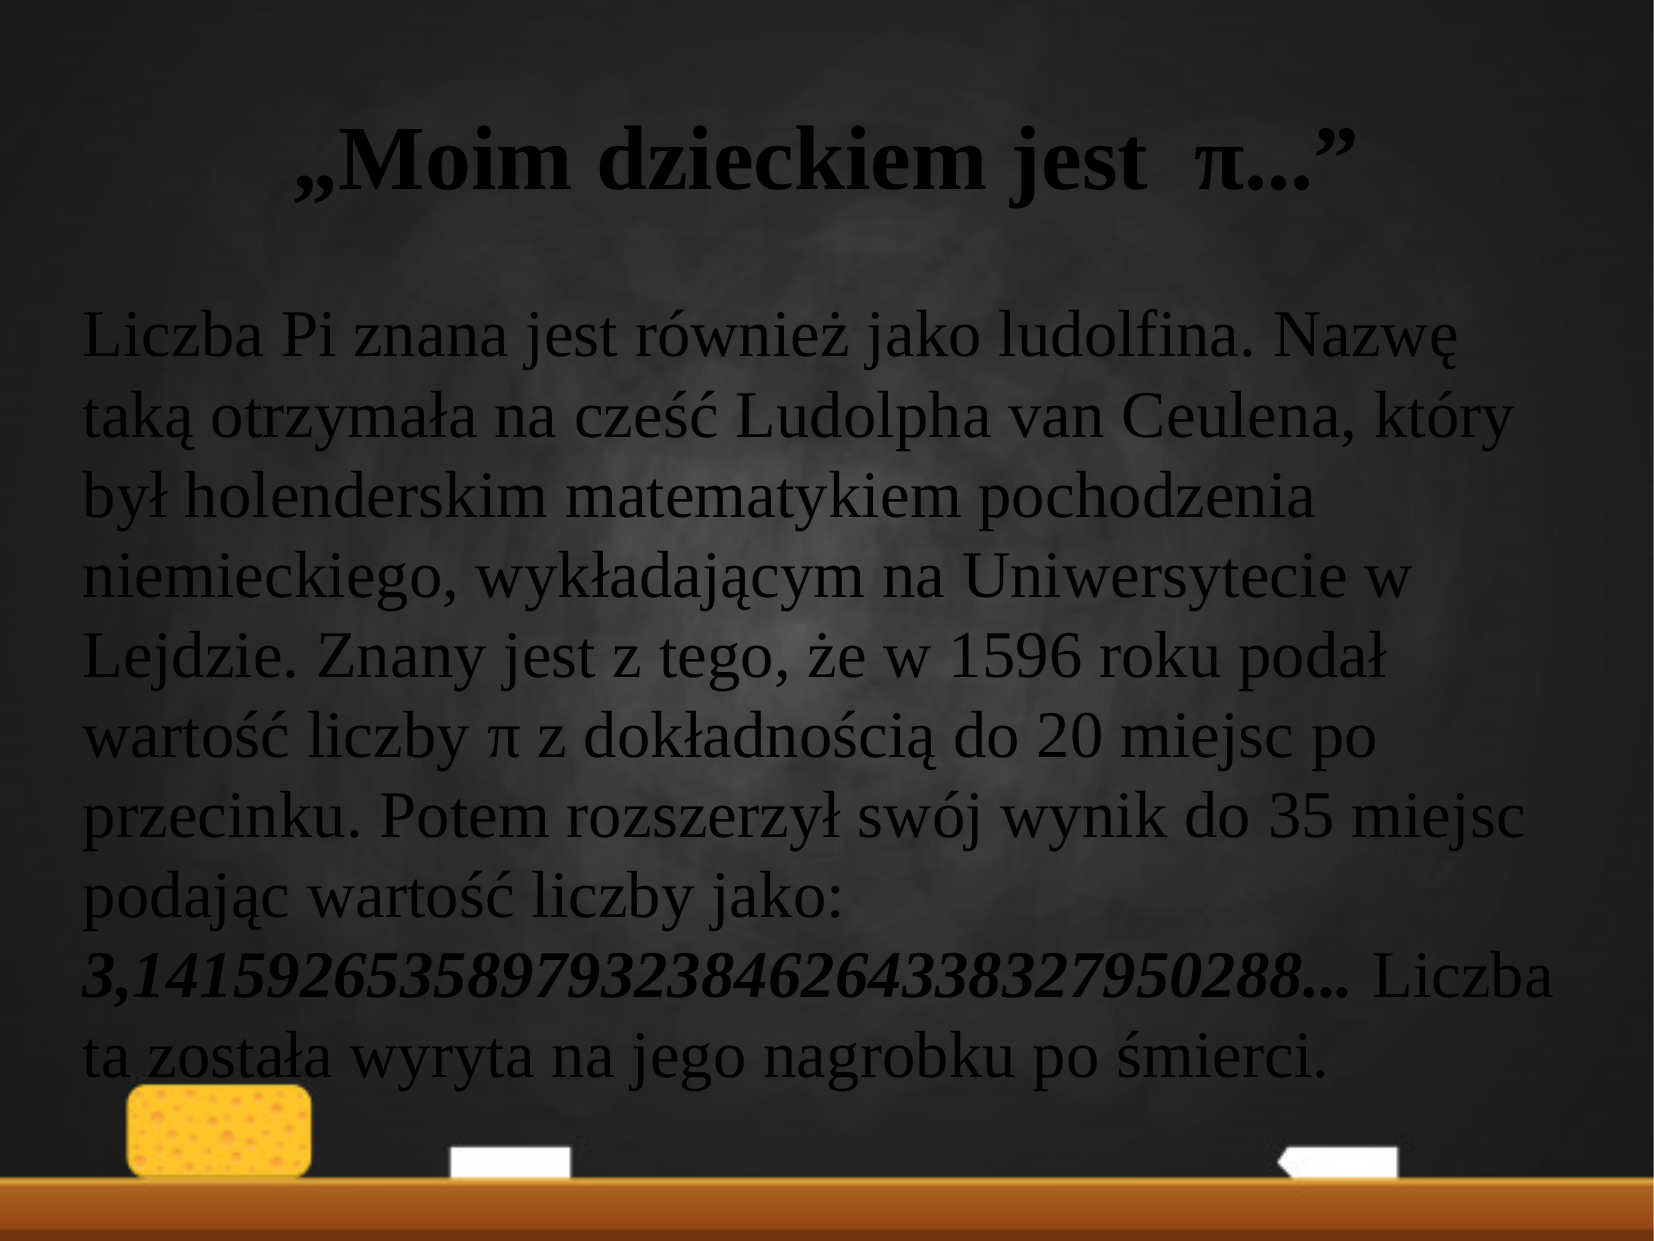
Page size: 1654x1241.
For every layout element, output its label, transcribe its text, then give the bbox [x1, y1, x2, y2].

list Liczba Pi znana jest również jako ludolfina. Nazwę taką otrzymała na cześć Ludolpha van Ceulena, który był holenderskim matematykiem pochodzenia niemieckiego, wykładającym na Uniwersytecie w Lejdzie. Znany jest z tego, że w 1596 roku podał wartość liczby π z dokładnością do 20 miejsc po przecinku. Potem rozszerzył swój wynik do 35 miejsc podając wartość liczby jako: 3,14159265358979323846264338327950288... Liczba ta została wyryta na jego nagrobku po śmierci. [82, 290, 1571, 1109]
title „Moim dzieckiem jest π...” [82, 49, 1571, 257]
